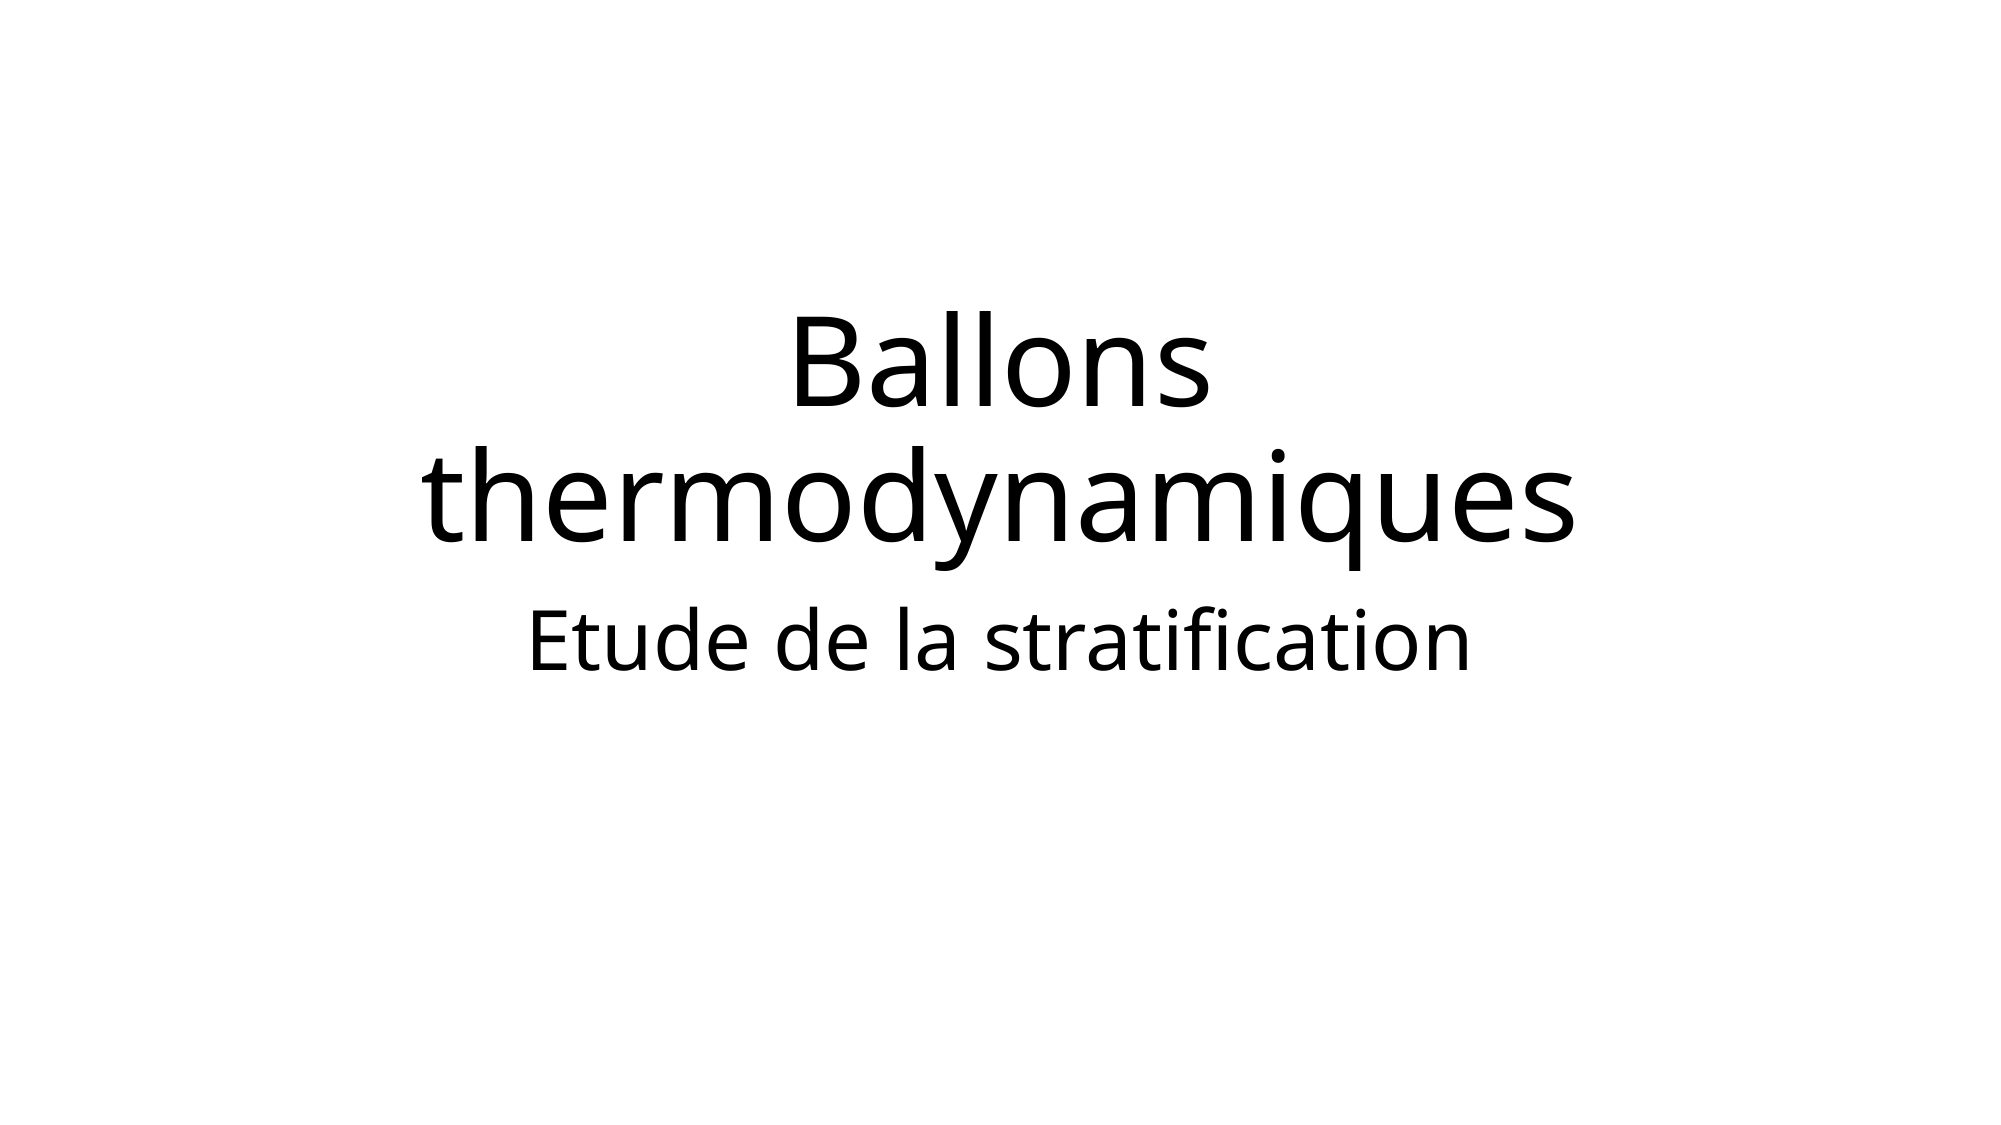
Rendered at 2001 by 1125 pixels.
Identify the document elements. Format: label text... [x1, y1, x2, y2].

subtitle Etude de la stratification [249, 590, 1750, 863]
title Ballons thermodynamiques [249, 184, 1750, 576]
